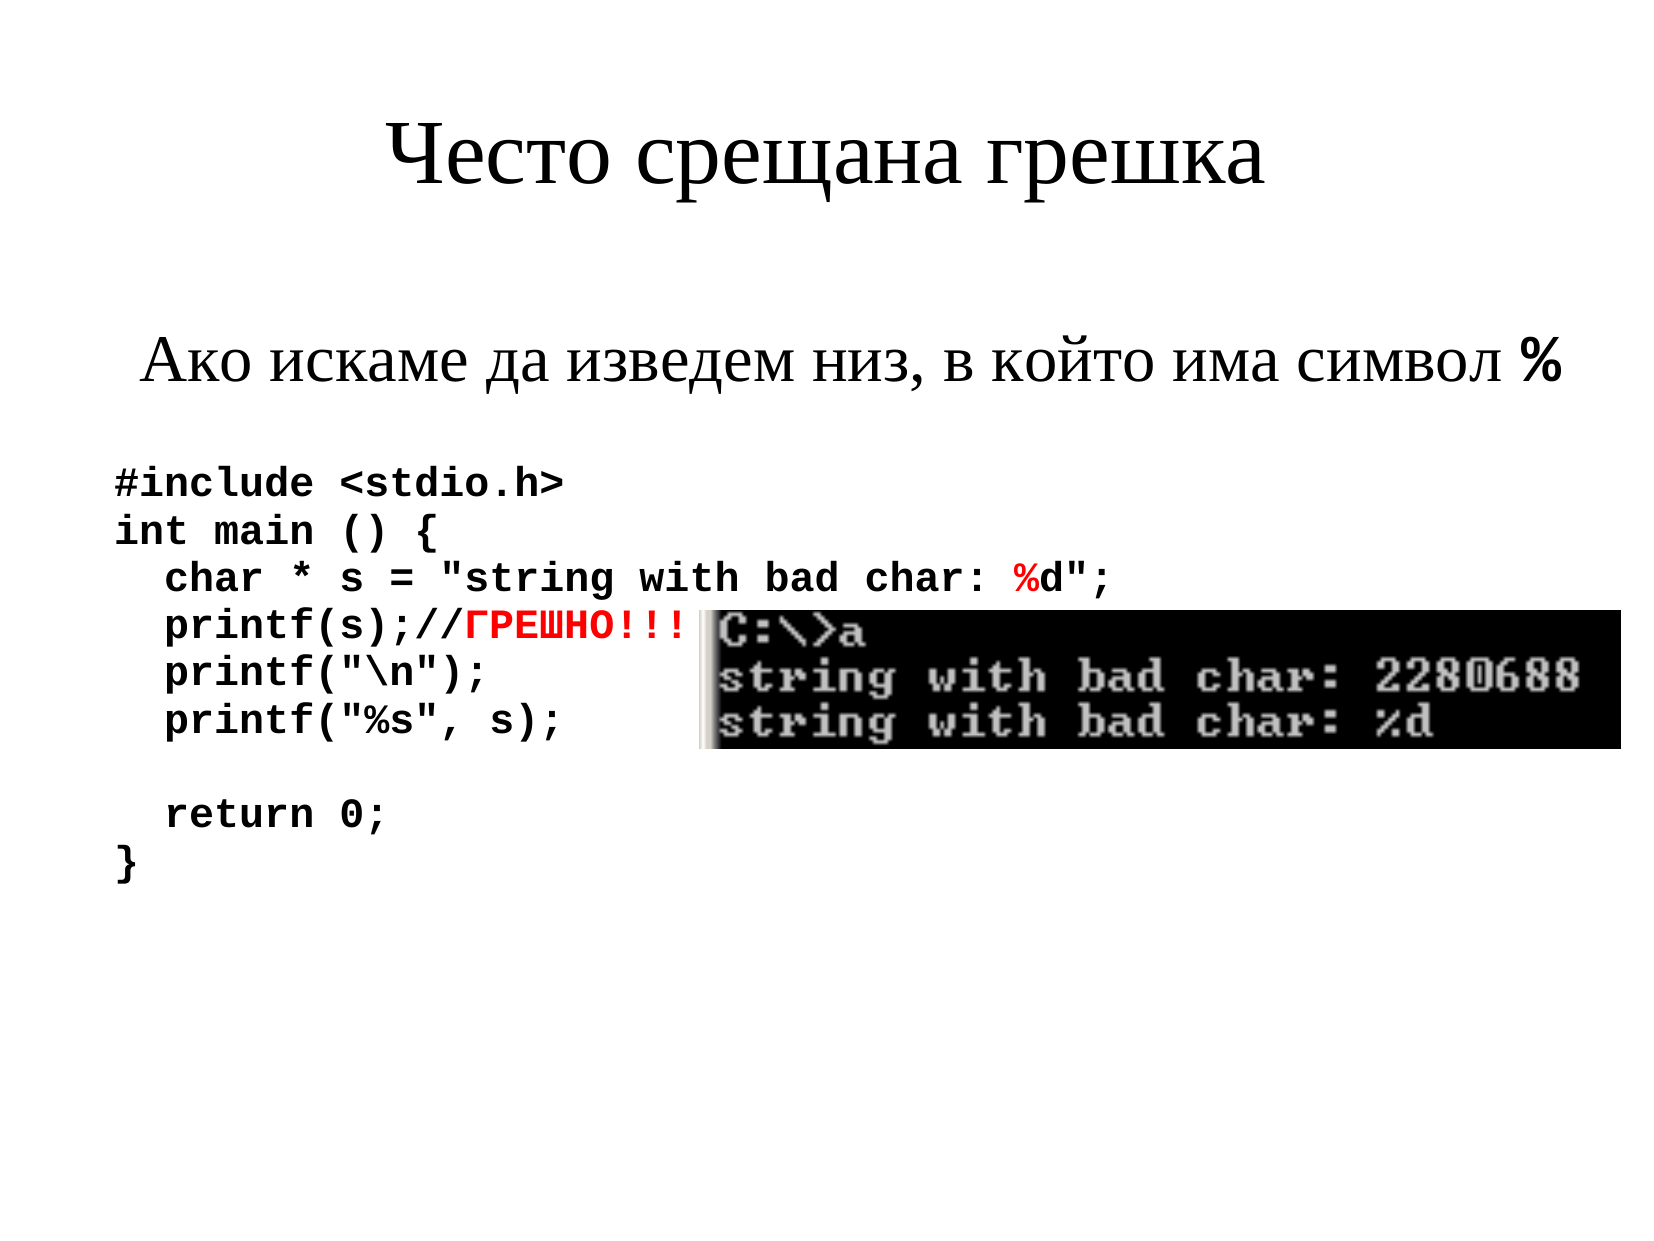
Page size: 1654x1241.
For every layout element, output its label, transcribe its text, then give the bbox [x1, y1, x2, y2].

picture [699, 610, 1621, 749]
text_box #include <stdio.h> int main () { char * s = "string with bad char: %d"; printf(s);//ГРЕШНО!!! printf("\n"); printf("%s", s); return 0; } [99, 454, 1654, 948]
title Често срещана грешка [82, 49, 1571, 257]
list Ако искаме да изведем низ, в който има символ % [121, 322, 1641, 652]
